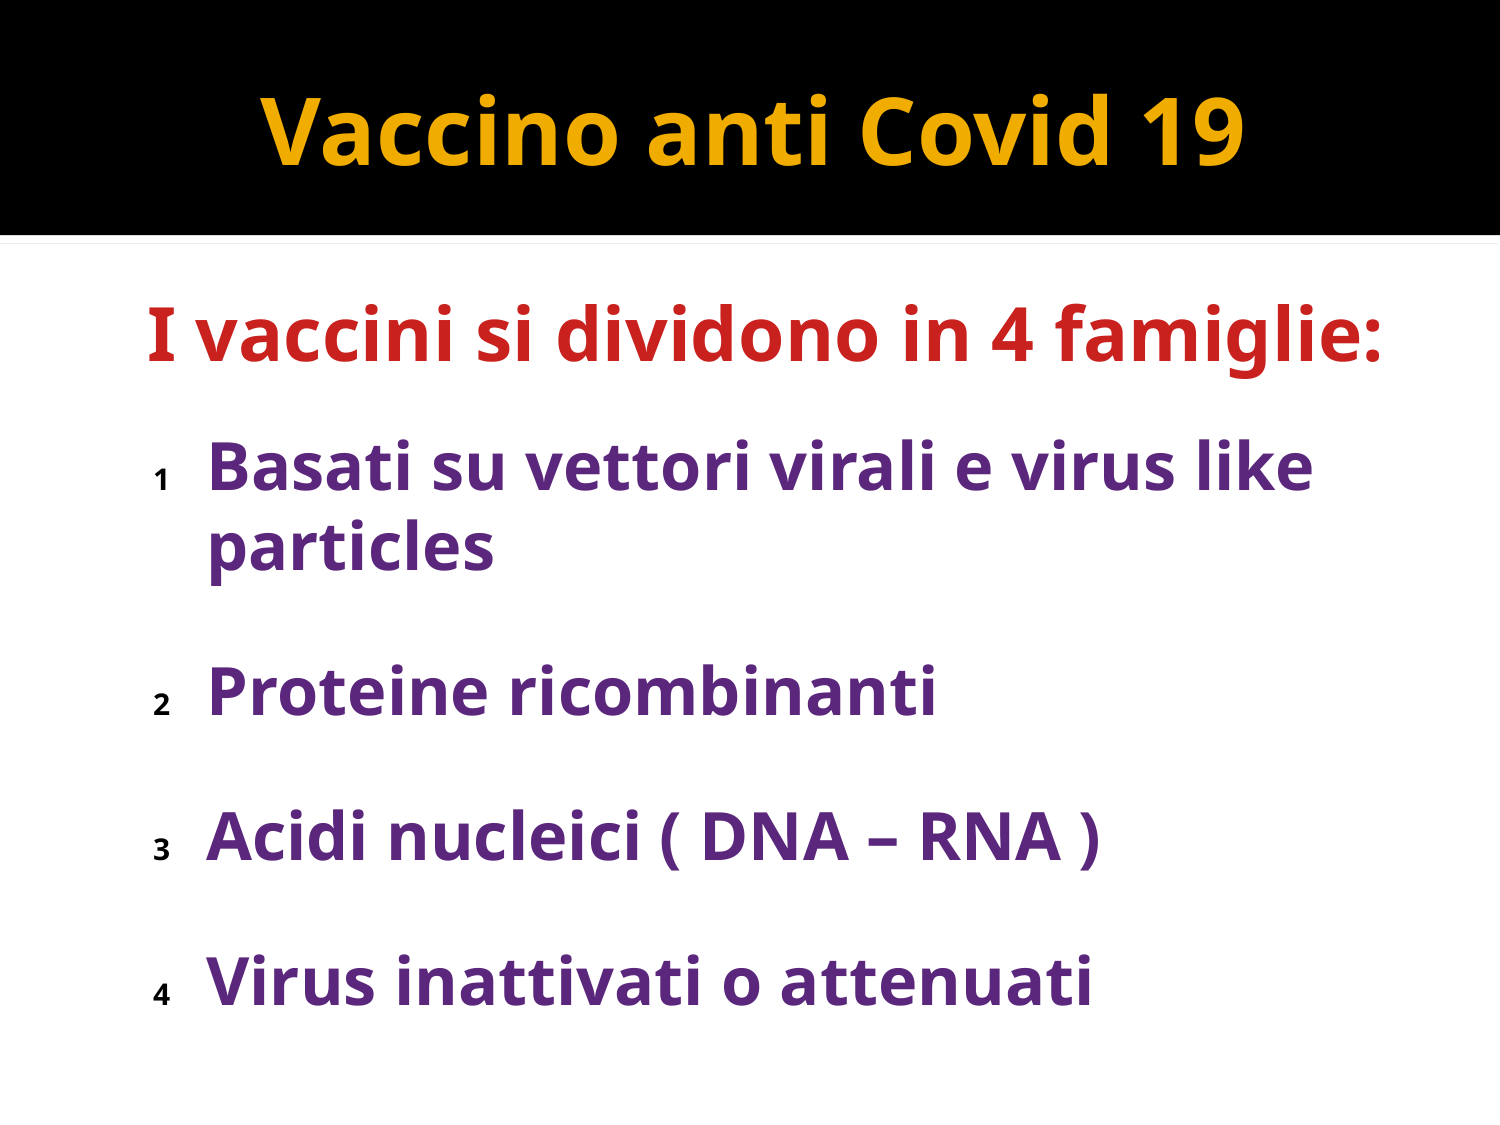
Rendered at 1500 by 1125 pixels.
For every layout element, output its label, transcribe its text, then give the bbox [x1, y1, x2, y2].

title Vaccino anti Covid 19 [75, 25, 1425, 231]
list I vaccini si dividono in 4 famiglie: Basati su vettori virali e virus like particles Proteine ricombinanti Acidi nucleici ( DNA – RNA ) Virus inattivati o attenuati [67, 271, 1418, 1031]
